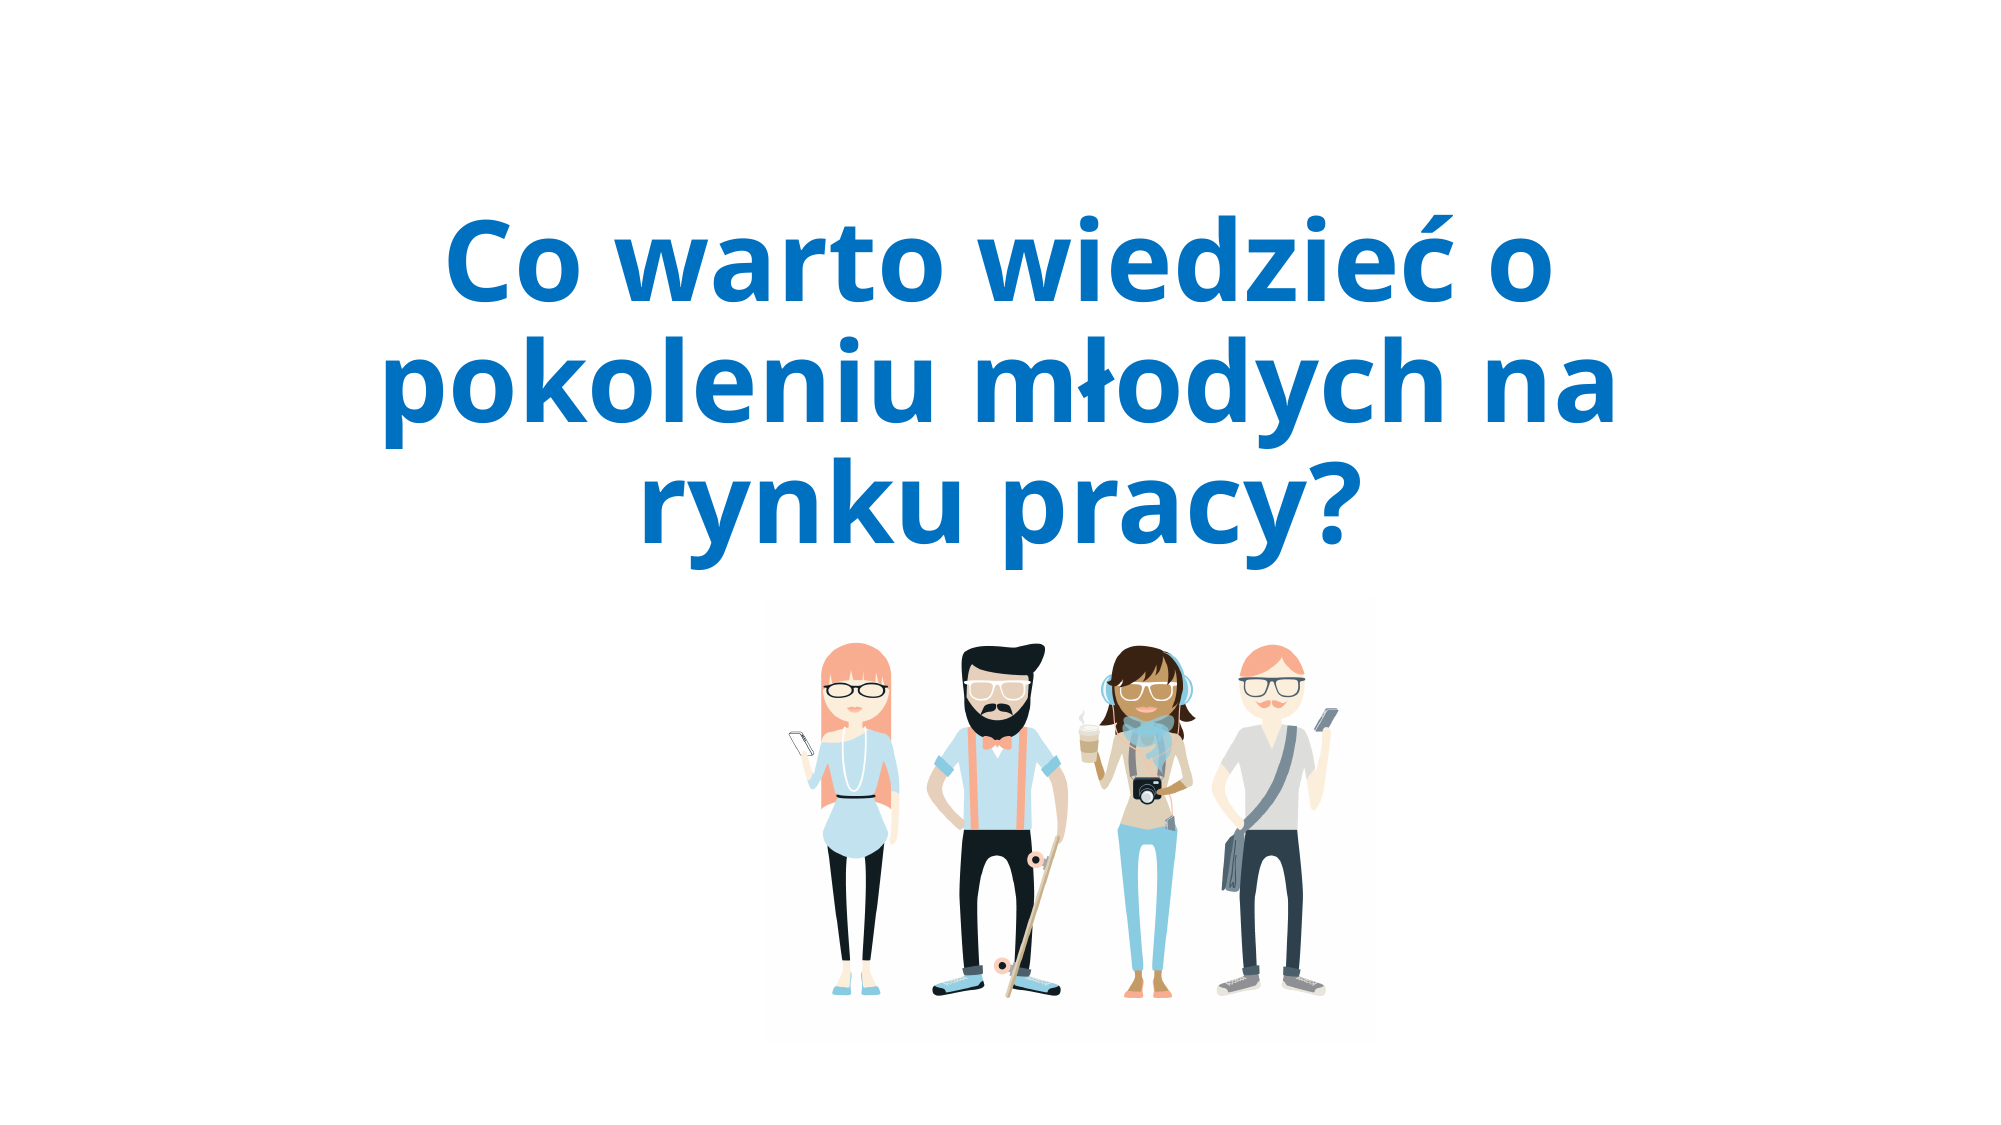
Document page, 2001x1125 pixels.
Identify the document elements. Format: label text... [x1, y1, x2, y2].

title Co warto wiedzieć o pokoleniu młodych na rynku pracy? [249, 184, 1750, 576]
picture [764, 598, 1376, 1042]
